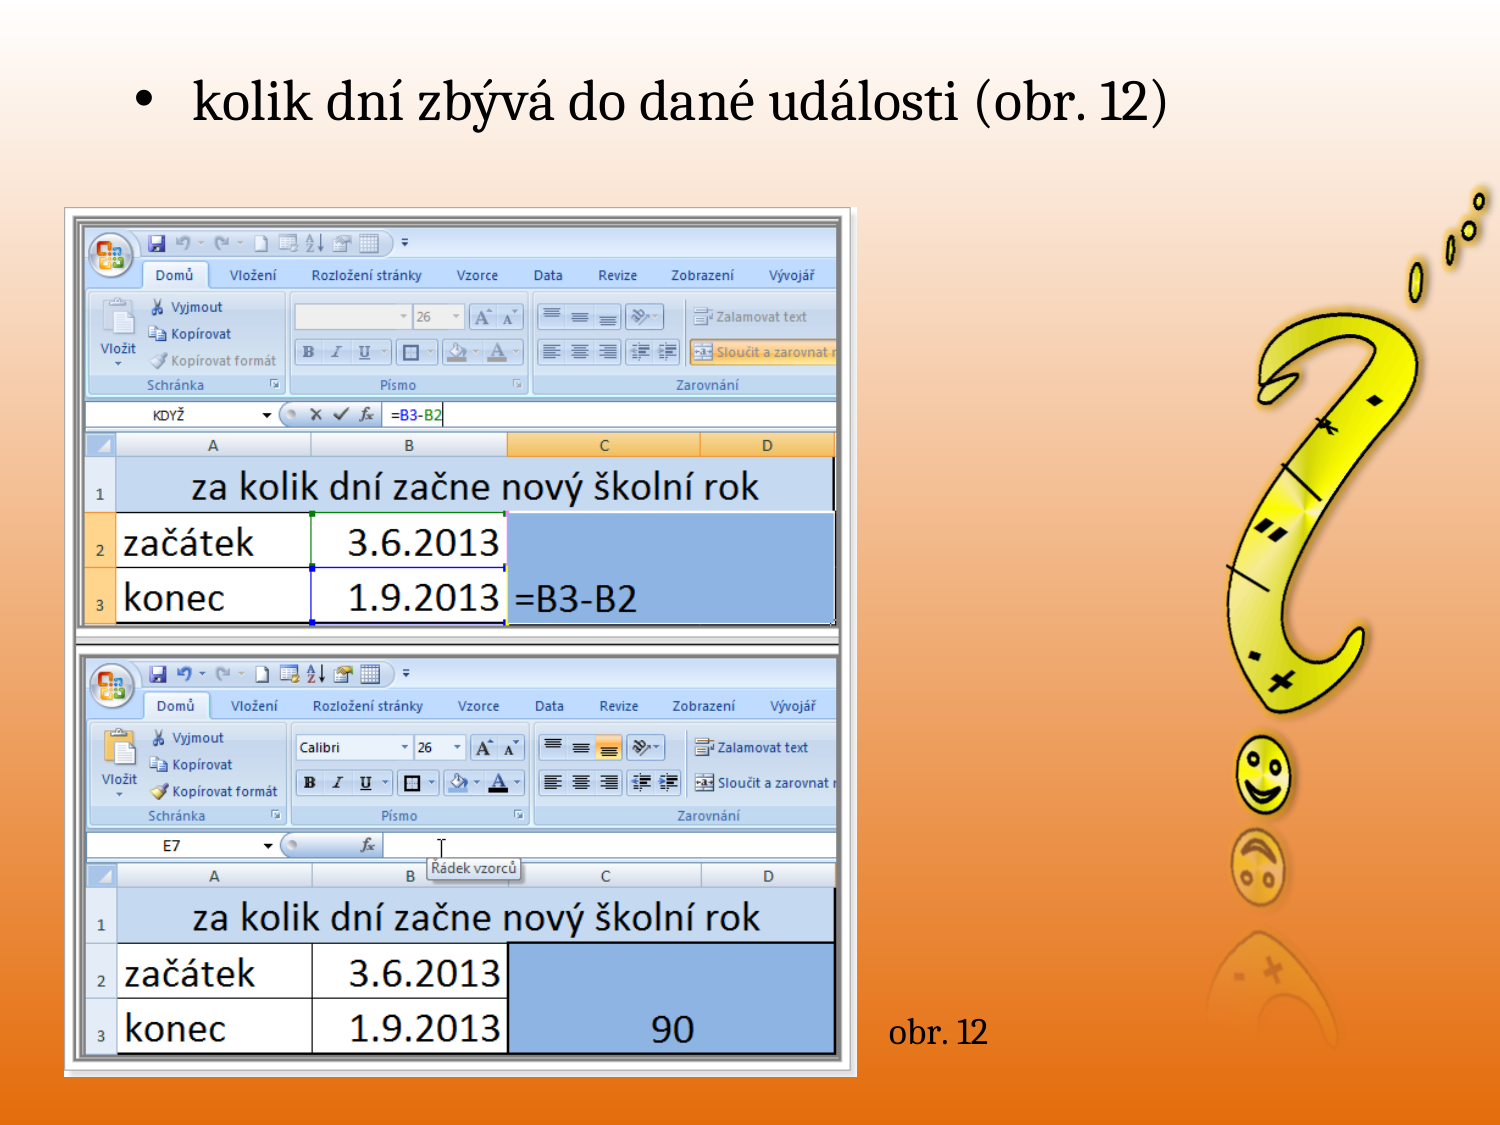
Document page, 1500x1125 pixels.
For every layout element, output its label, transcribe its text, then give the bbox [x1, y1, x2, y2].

text_box kolik dní zbývá do dané události (obr. 12) [0, 54, 1235, 141]
text_box obr. 12 [874, 999, 1004, 1060]
picture [64, 207, 857, 1077]
picture [1171, 160, 1500, 1125]
